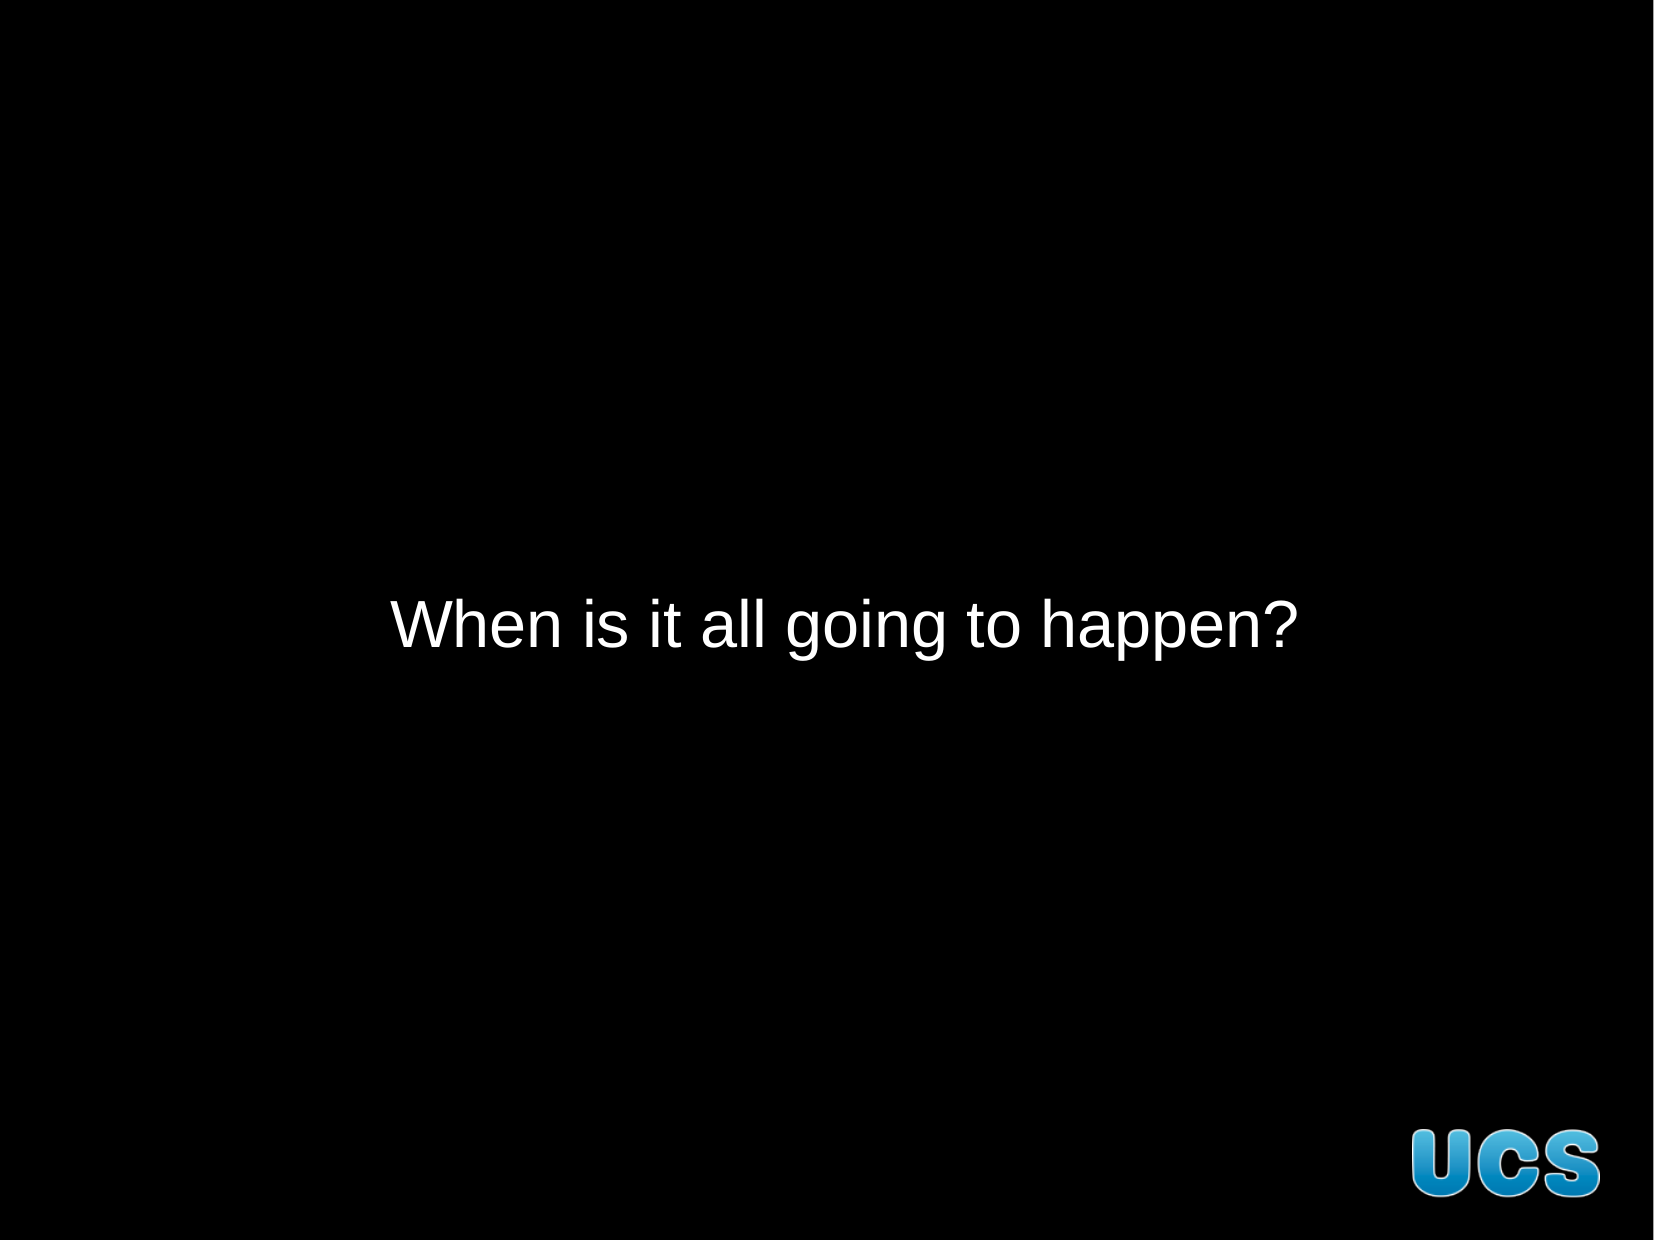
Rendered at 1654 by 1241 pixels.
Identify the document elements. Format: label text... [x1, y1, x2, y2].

picture [1412, 1129, 1600, 1199]
subtitle When is it all going to happen? [121, 58, 1534, 1191]
